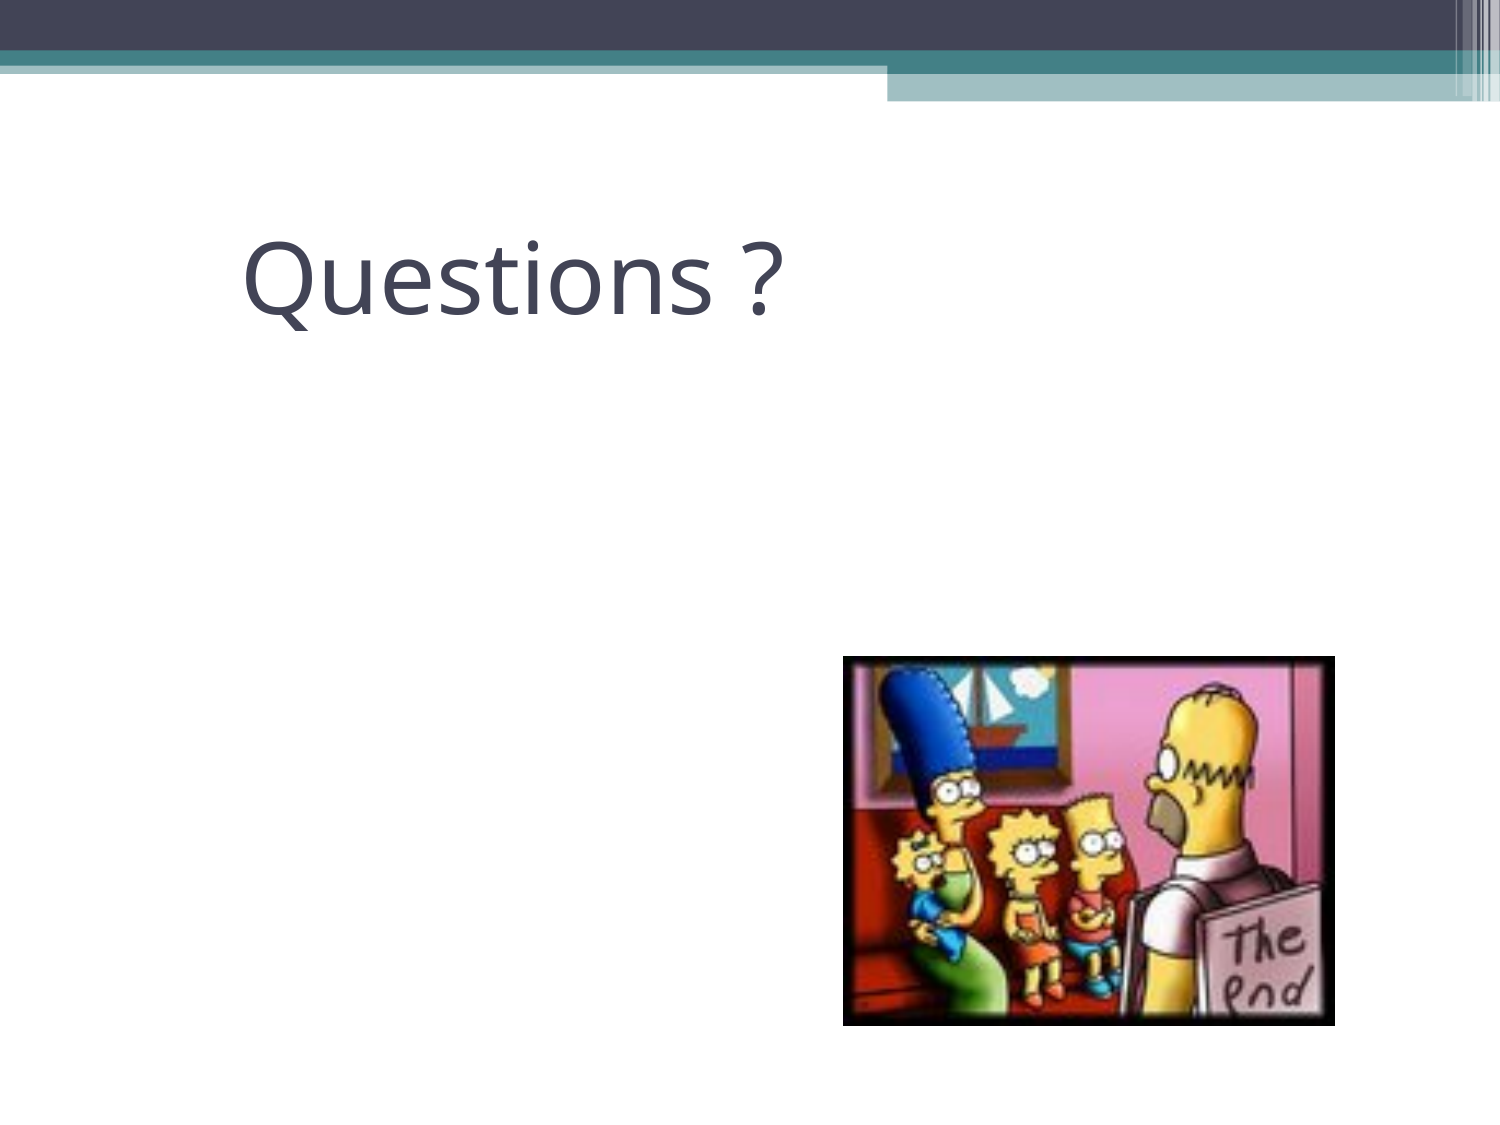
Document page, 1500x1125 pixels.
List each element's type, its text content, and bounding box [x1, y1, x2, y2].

text_box Questions ? [75, 187, 1426, 363]
picture [843, 656, 1335, 1026]
